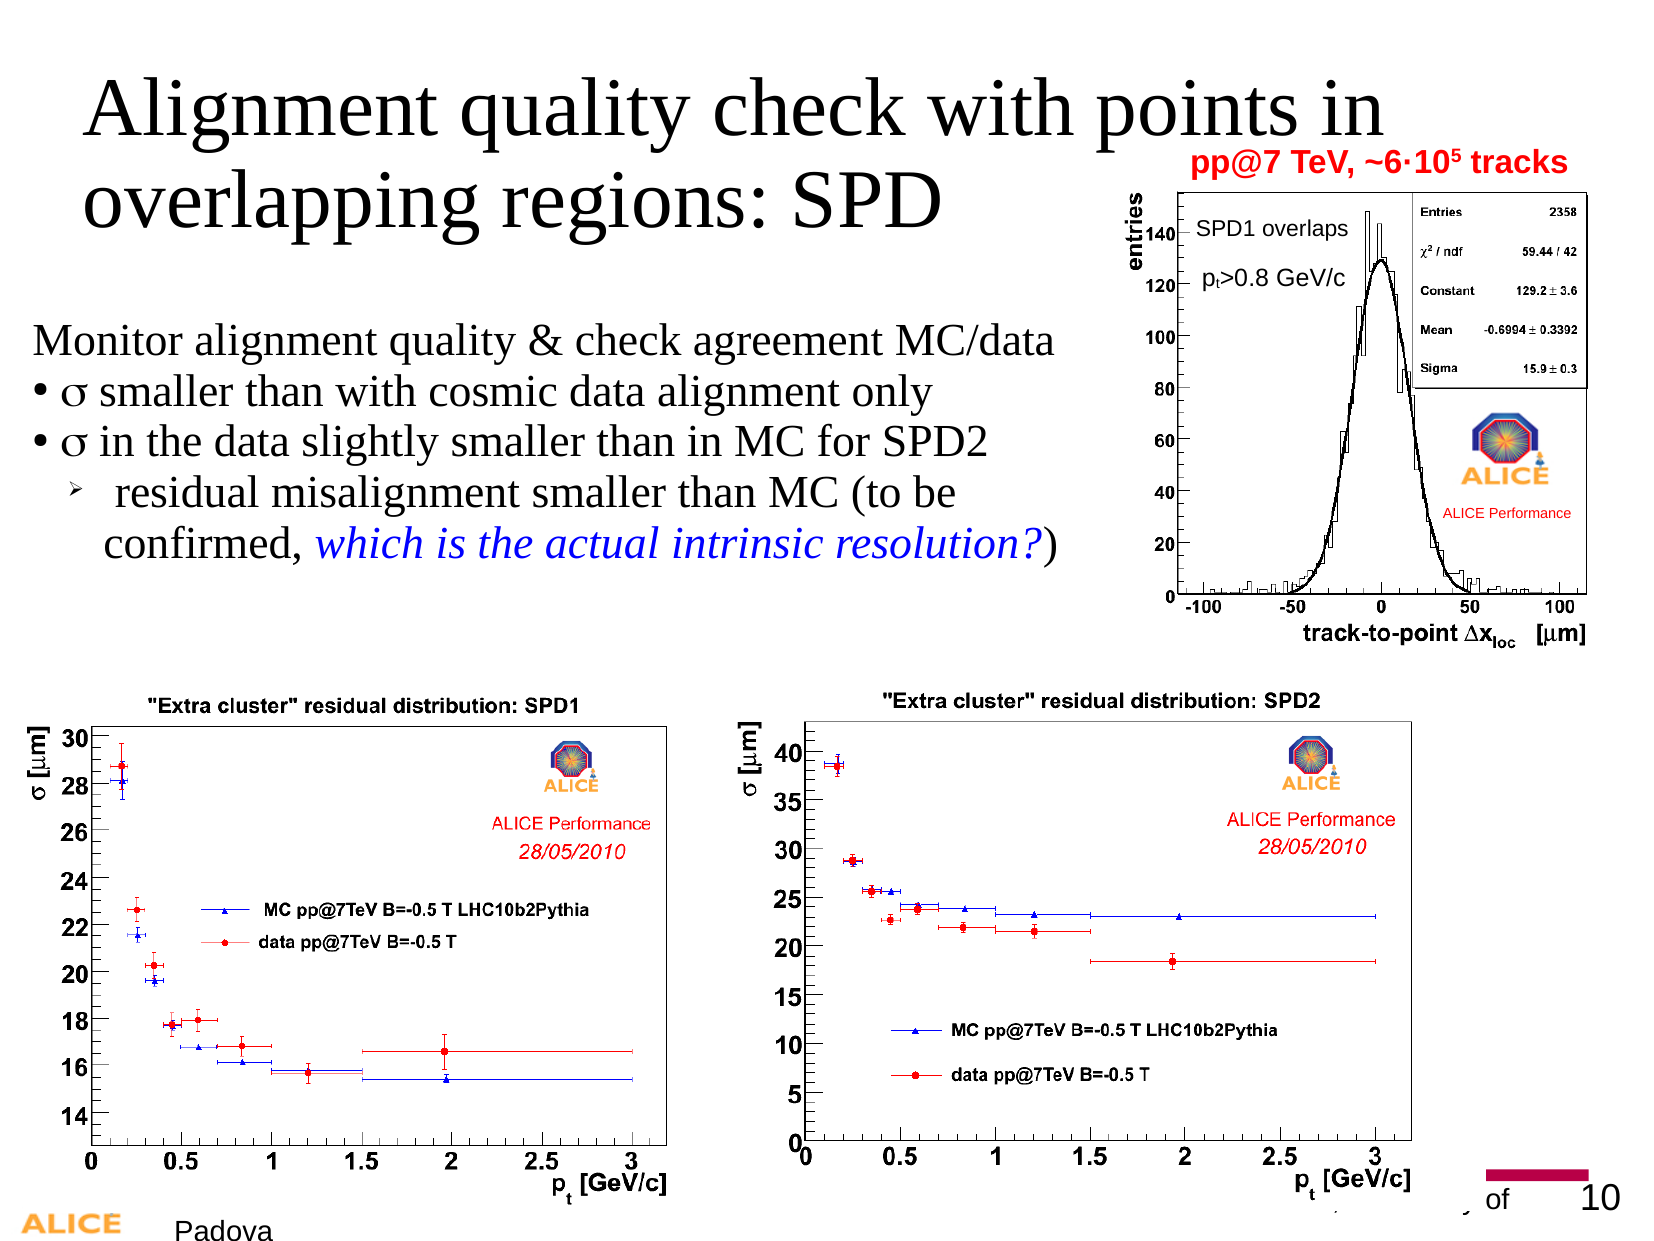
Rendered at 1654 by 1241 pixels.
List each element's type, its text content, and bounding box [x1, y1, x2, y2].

text_box ALICE Performance [1423, 497, 1591, 529]
text_box [1486, 1169, 1564, 1175]
text_box pt>0.8 GeV/c [1187, 256, 1394, 308]
text_box 10 [1564, 1169, 1648, 1227]
text_box Loch Lomond, 07/06/2010 Vertex 2010 A. Rossi, University of Padova [159, 1175, 1564, 1223]
text_box SPD1 overlaps [1181, 208, 1447, 249]
title Alignment quality check with points in overlapping regions: SPD [82, 37, 1571, 268]
picture [11, 667, 1486, 1241]
text_box Monitor alignment quality & check agreement MC/data s smaller than with cosmic data alignment only s in the data slightly smaller than in MC for SPD2 residual misalignment smaller than MC (to be confirmed, which is the actual intrinsic resolution?) [17, 307, 1111, 641]
picture [1122, 142, 1630, 650]
text_box pp@7 TeV, ~6·105 tracks [1175, 136, 1648, 202]
